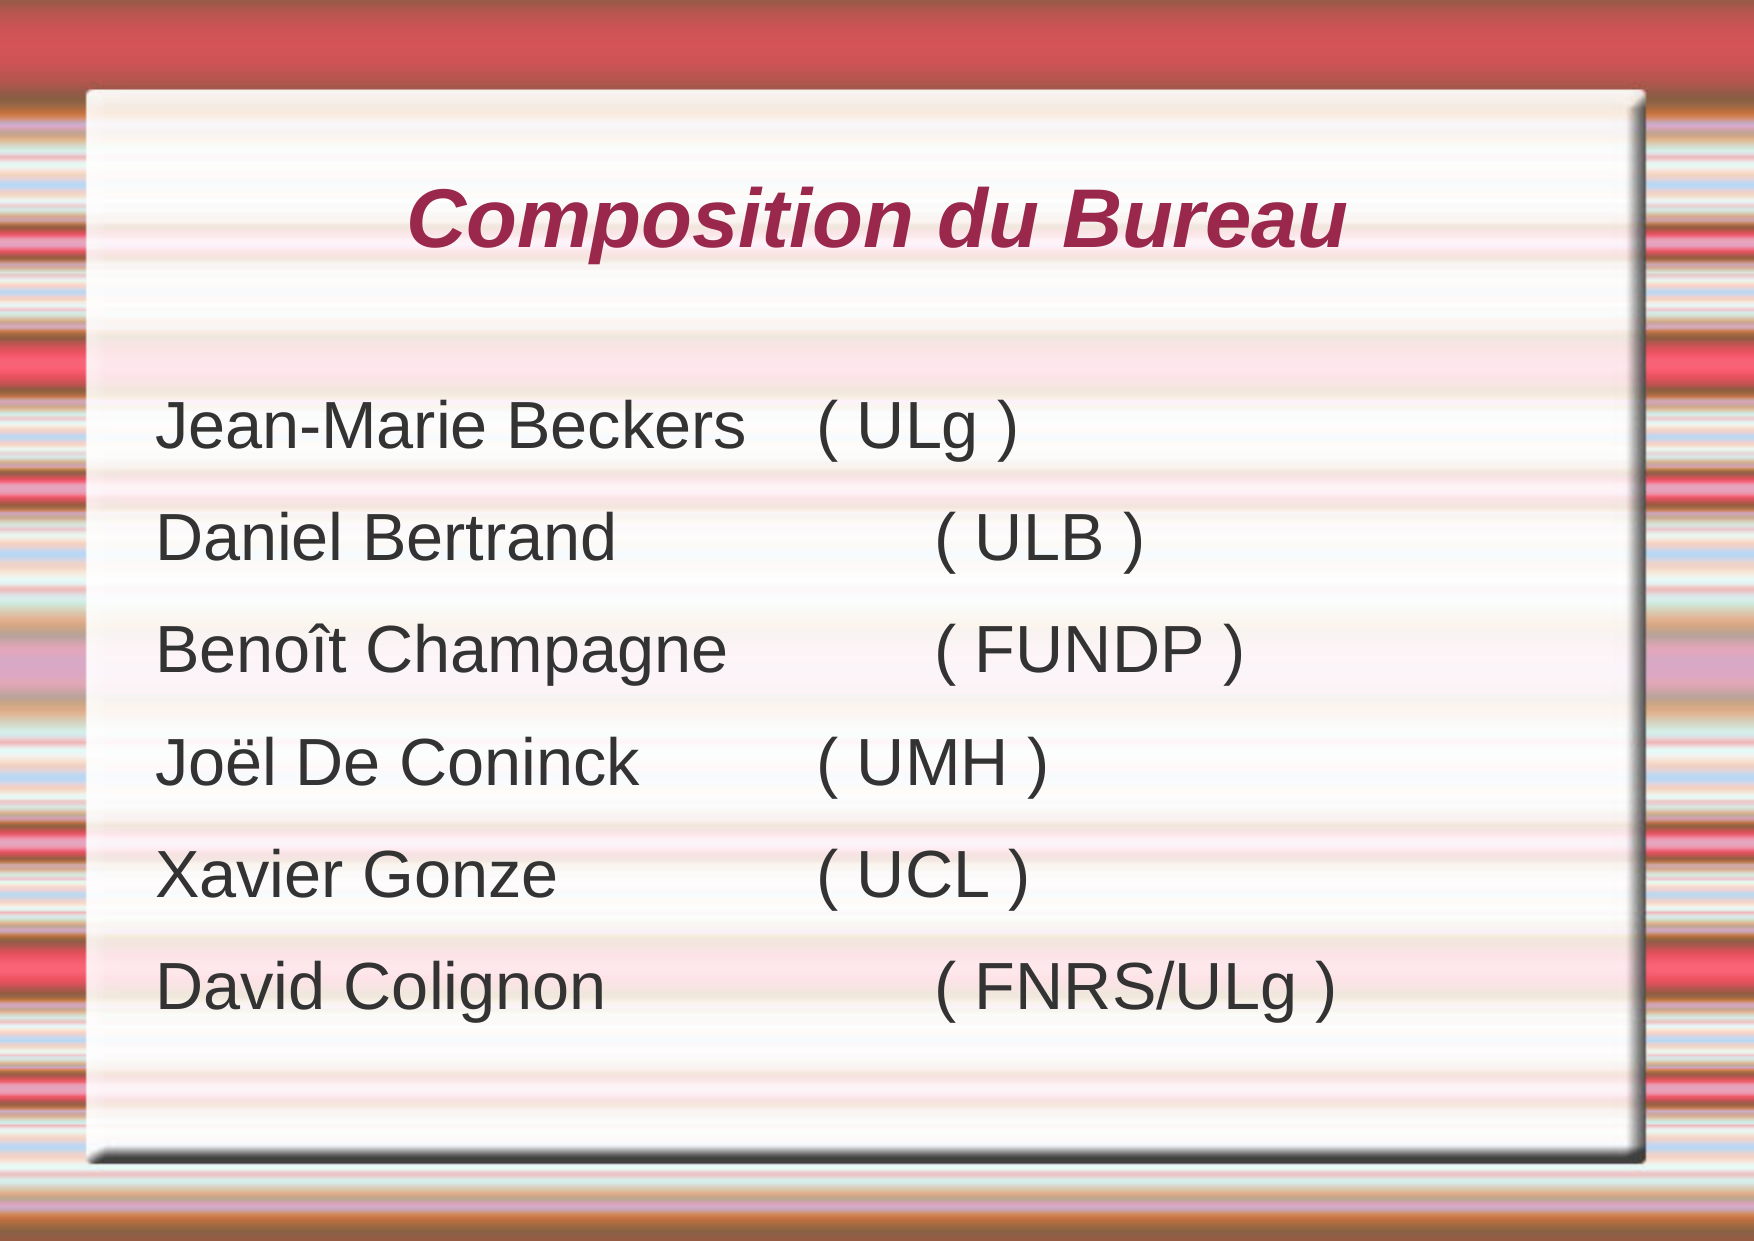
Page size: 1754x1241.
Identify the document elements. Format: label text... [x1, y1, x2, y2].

picture [0, 0, 1754, 1241]
title Composition du Bureau [128, 114, 1627, 322]
list Jean-Marie Beckers ( ULg ) Daniel Bertrand ( ULB ) Benoît Champagne ( FUNDP ) Joël De Coninck ( UMH ) Xavier Gonze ( UCL ) David Colignon ( FNRS/ULg ) [143, 350, 1608, 1133]
